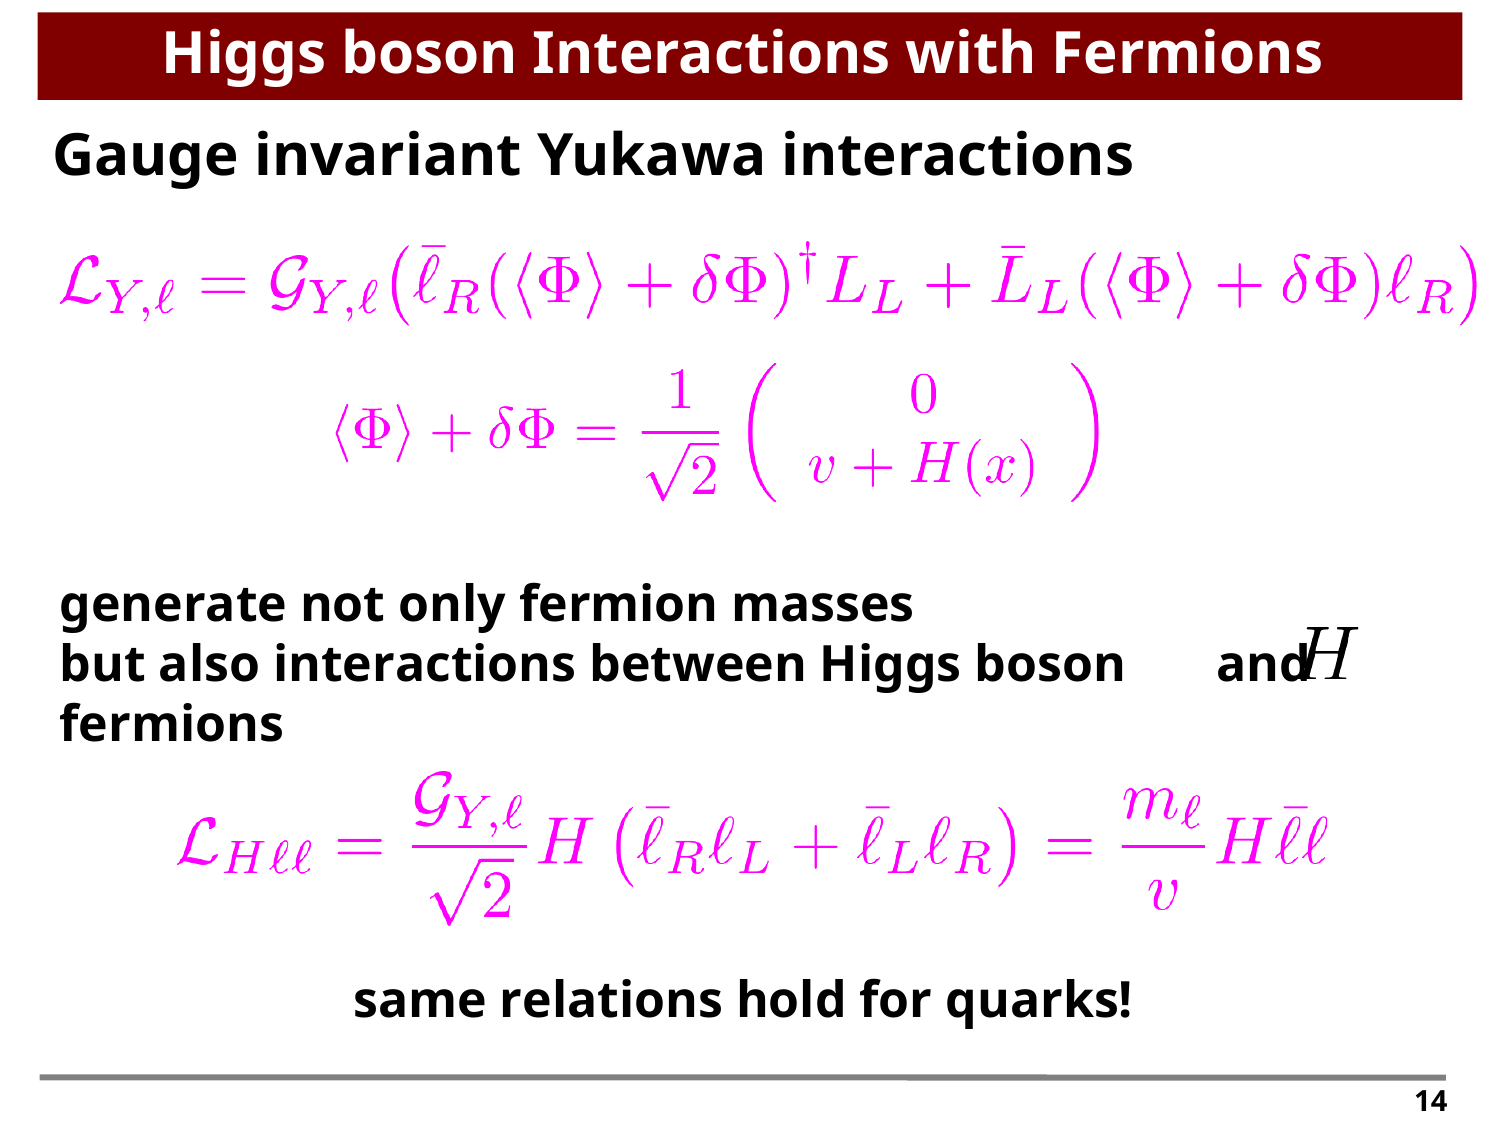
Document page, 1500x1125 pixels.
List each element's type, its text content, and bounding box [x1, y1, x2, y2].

text_box generate not only fermion masses but also interactions between Higgs boson and fermions [45, 563, 1486, 759]
picture [335, 362, 1099, 502]
title Higgs boson Interactions with Fermions [45, 12, 1456, 96]
list Gauge invariant Yukawa interactions [37, 117, 1444, 225]
picture [1294, 627, 1359, 679]
text_box same relations hold for quarks! [45, 960, 1456, 1035]
picture [176, 771, 1328, 926]
picture [59, 241, 1477, 326]
